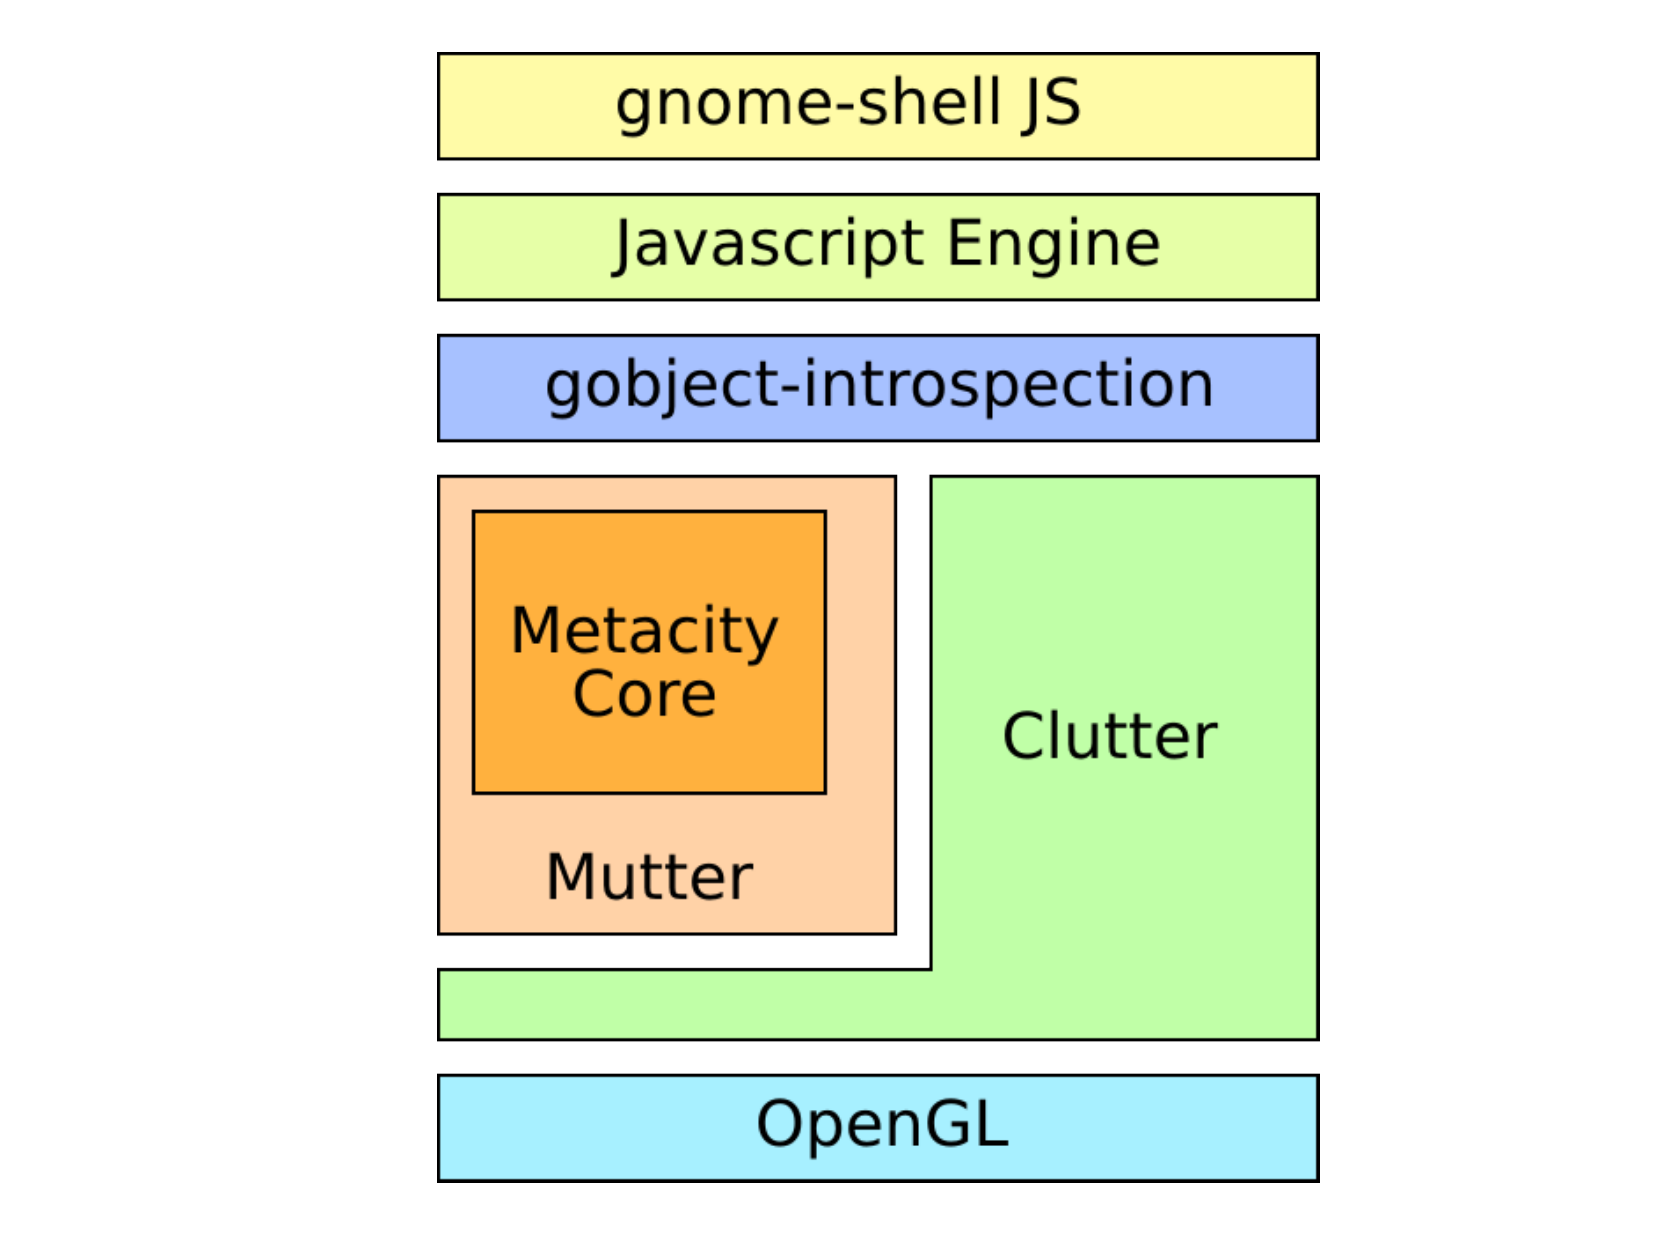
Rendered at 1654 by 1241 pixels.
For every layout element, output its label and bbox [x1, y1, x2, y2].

picture [437, 52, 1320, 1183]
